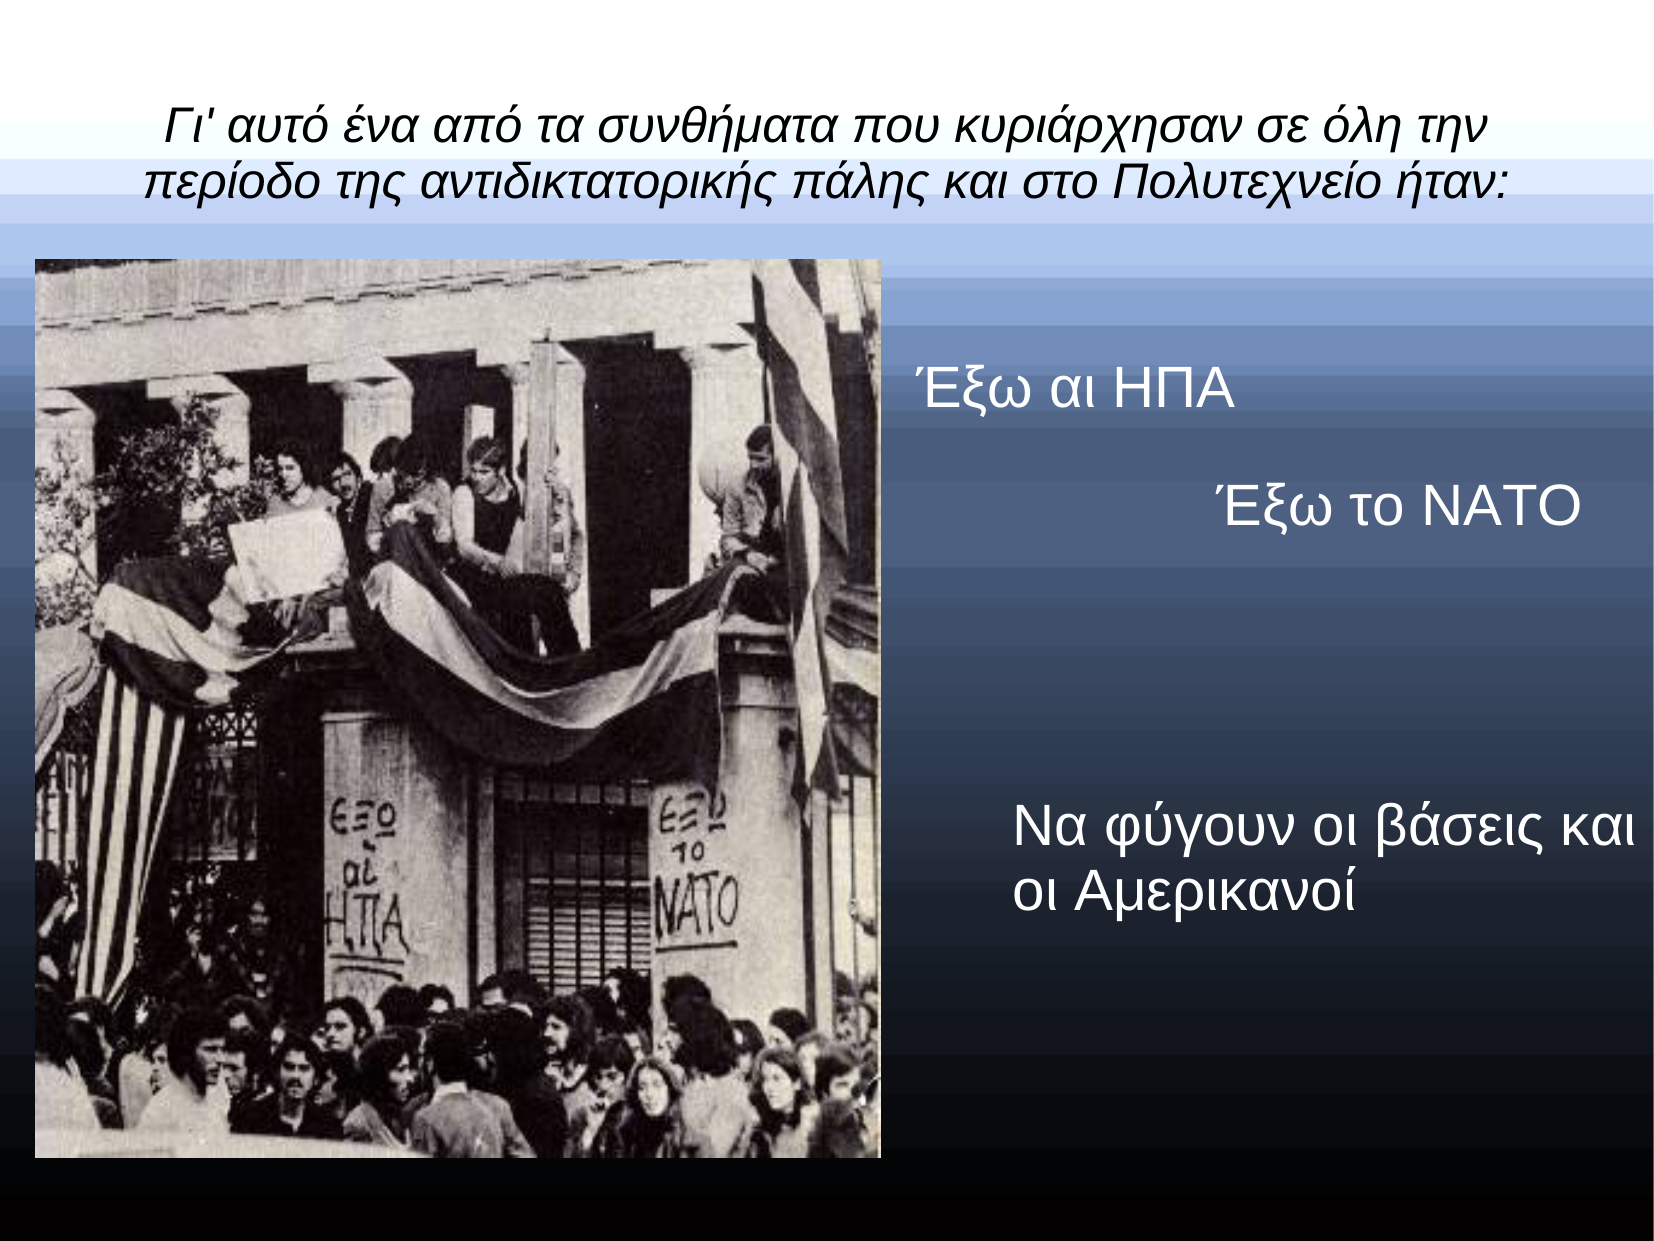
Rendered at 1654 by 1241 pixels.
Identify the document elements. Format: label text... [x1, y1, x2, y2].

picture [0, 0, 1654, 1241]
list Έξω το ΝΑΤΟ [1145, 472, 1619, 567]
title Γι' αυτό ένα από τα συνθήματα που κυριάρχησαν σε όλη την περίοδο της αντιδικτατορικής πάλης και στο Πολυτεχνείο ήταν: [82, 49, 1571, 257]
list Να φύγουν οι βάσεις και οι Αμερικανοί [941, 792, 1654, 943]
list Έξω αι ΗΠΑ [845, 354, 1572, 715]
